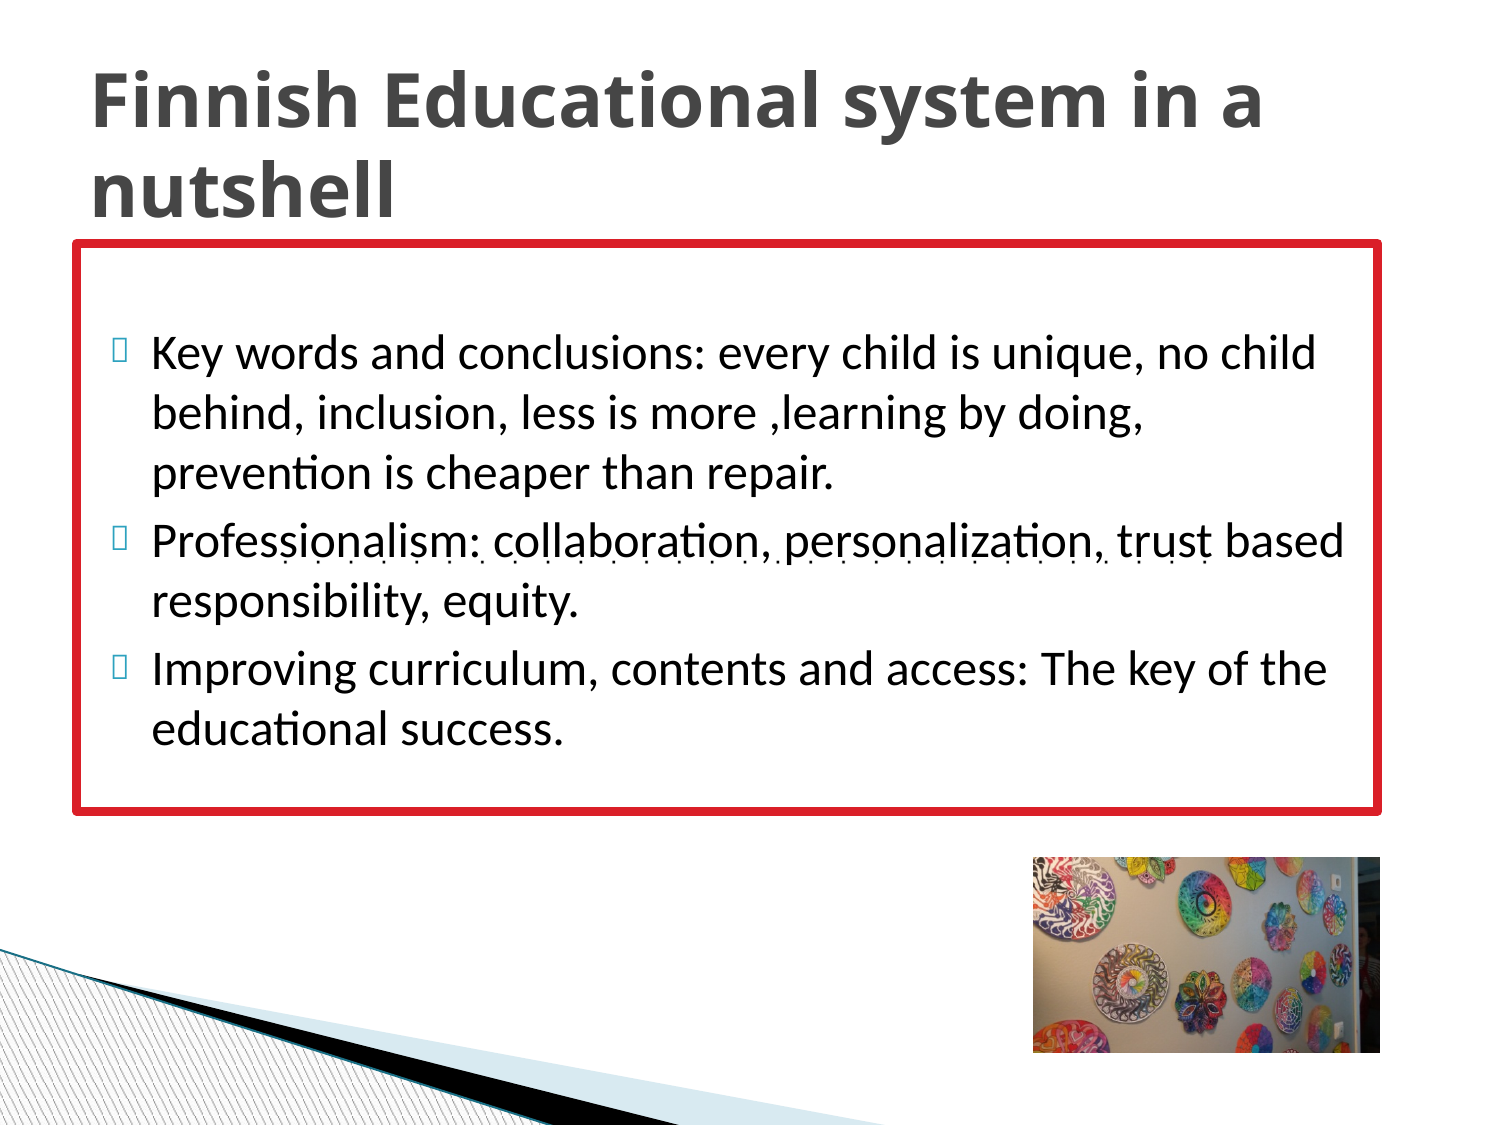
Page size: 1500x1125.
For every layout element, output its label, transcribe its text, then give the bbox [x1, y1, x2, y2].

list Key words and conclusions: every child is unique, no child behind, inclusion, less is more ,learning by doing, prevention is cheaper than repair. Professionalism: collaboration, personalization, trust based responsibility, equity. Improving curriculum, contents and access: The key of the educational success. [76, 243, 1378, 812]
title Finnish Educational system in a nutshell [75, 45, 1425, 233]
picture [0, 952, 543, 1125]
picture [281, 554, 1219, 571]
picture [1033, 857, 1380, 1053]
